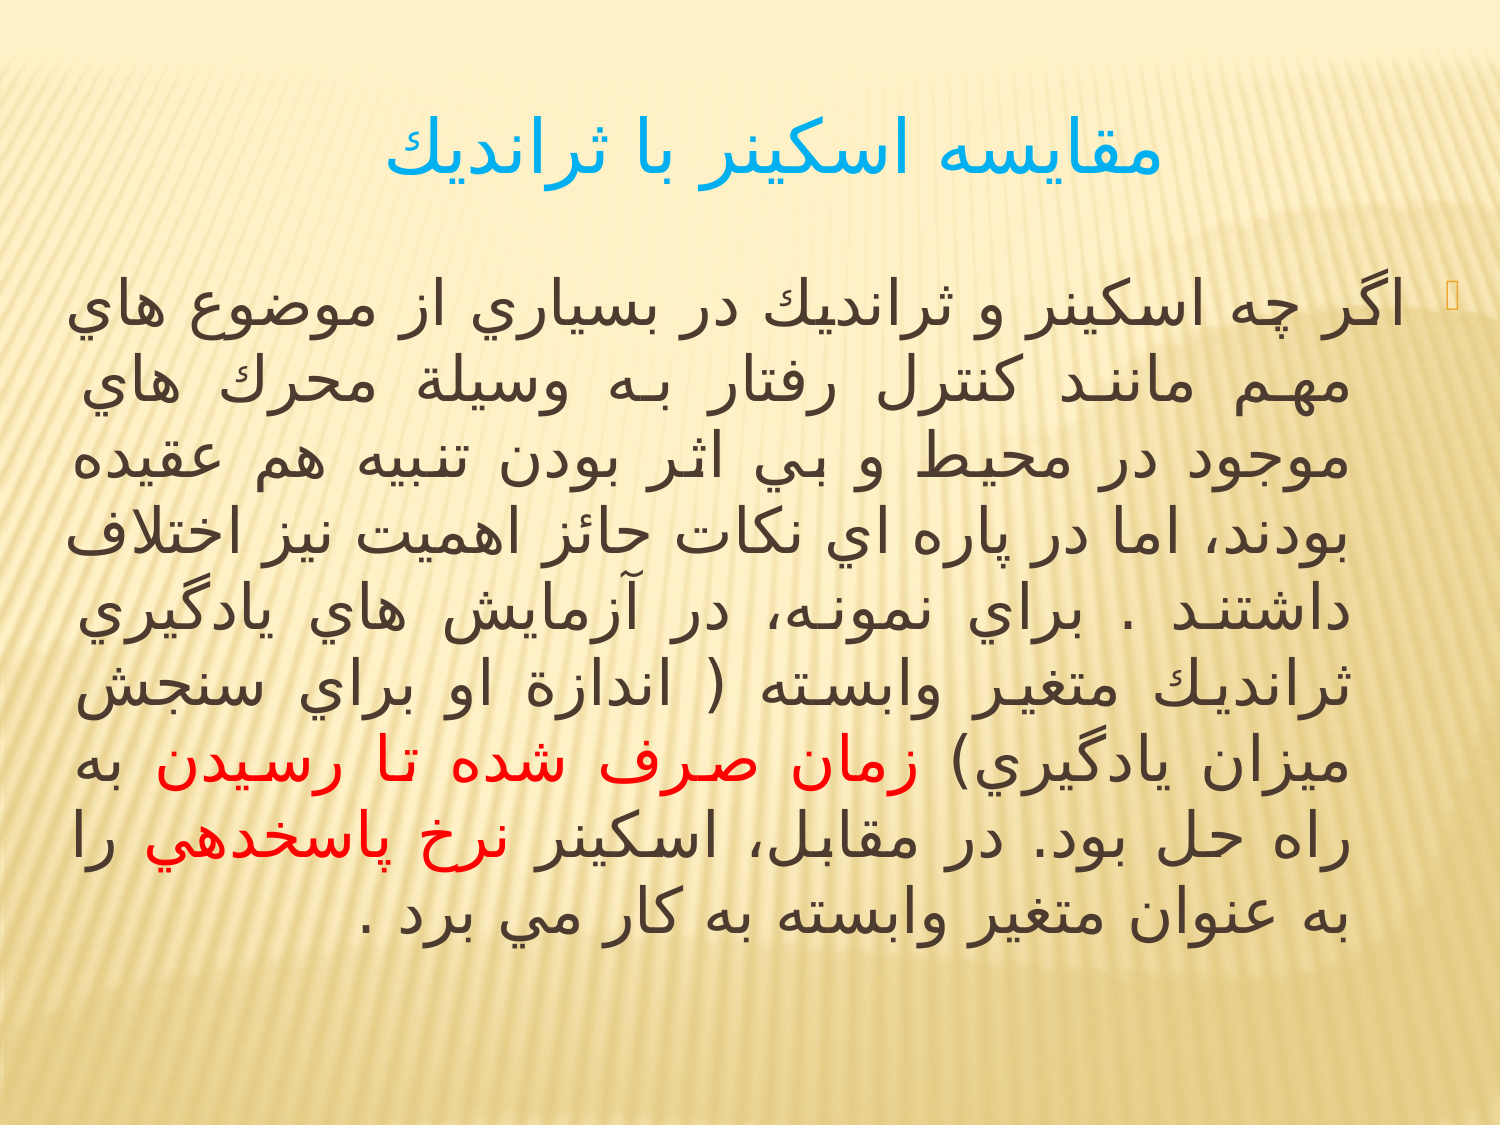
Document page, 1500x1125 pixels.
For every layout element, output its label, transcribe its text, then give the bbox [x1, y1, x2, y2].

list اگر چه اسكينر و ثرانديك در بسياري از موضوع هاي مهم مانند كنترل رفتار به وسيلة محرك هاي موجود در محيط و بي اثر بودن تنبيه هم عقيده بودند، اما در پاره اي نكات حائز اهميت نيز اختلاف داشتند . براي نمونه، در آزمايش هاي يادگيري ثرانديك متغير وابسته ( اندازة او براي سنجش ميزان يادگيري) زمان صرف شده تا رسيدن به راه حل بود. در مقابل، اسكينر نرخ پاسخدهي را به عنوان متغير وابسته به كار مي برد . [50, 254, 1476, 998]
title مقايسه اسكينر با ثرانديك [50, 75, 1476, 213]
